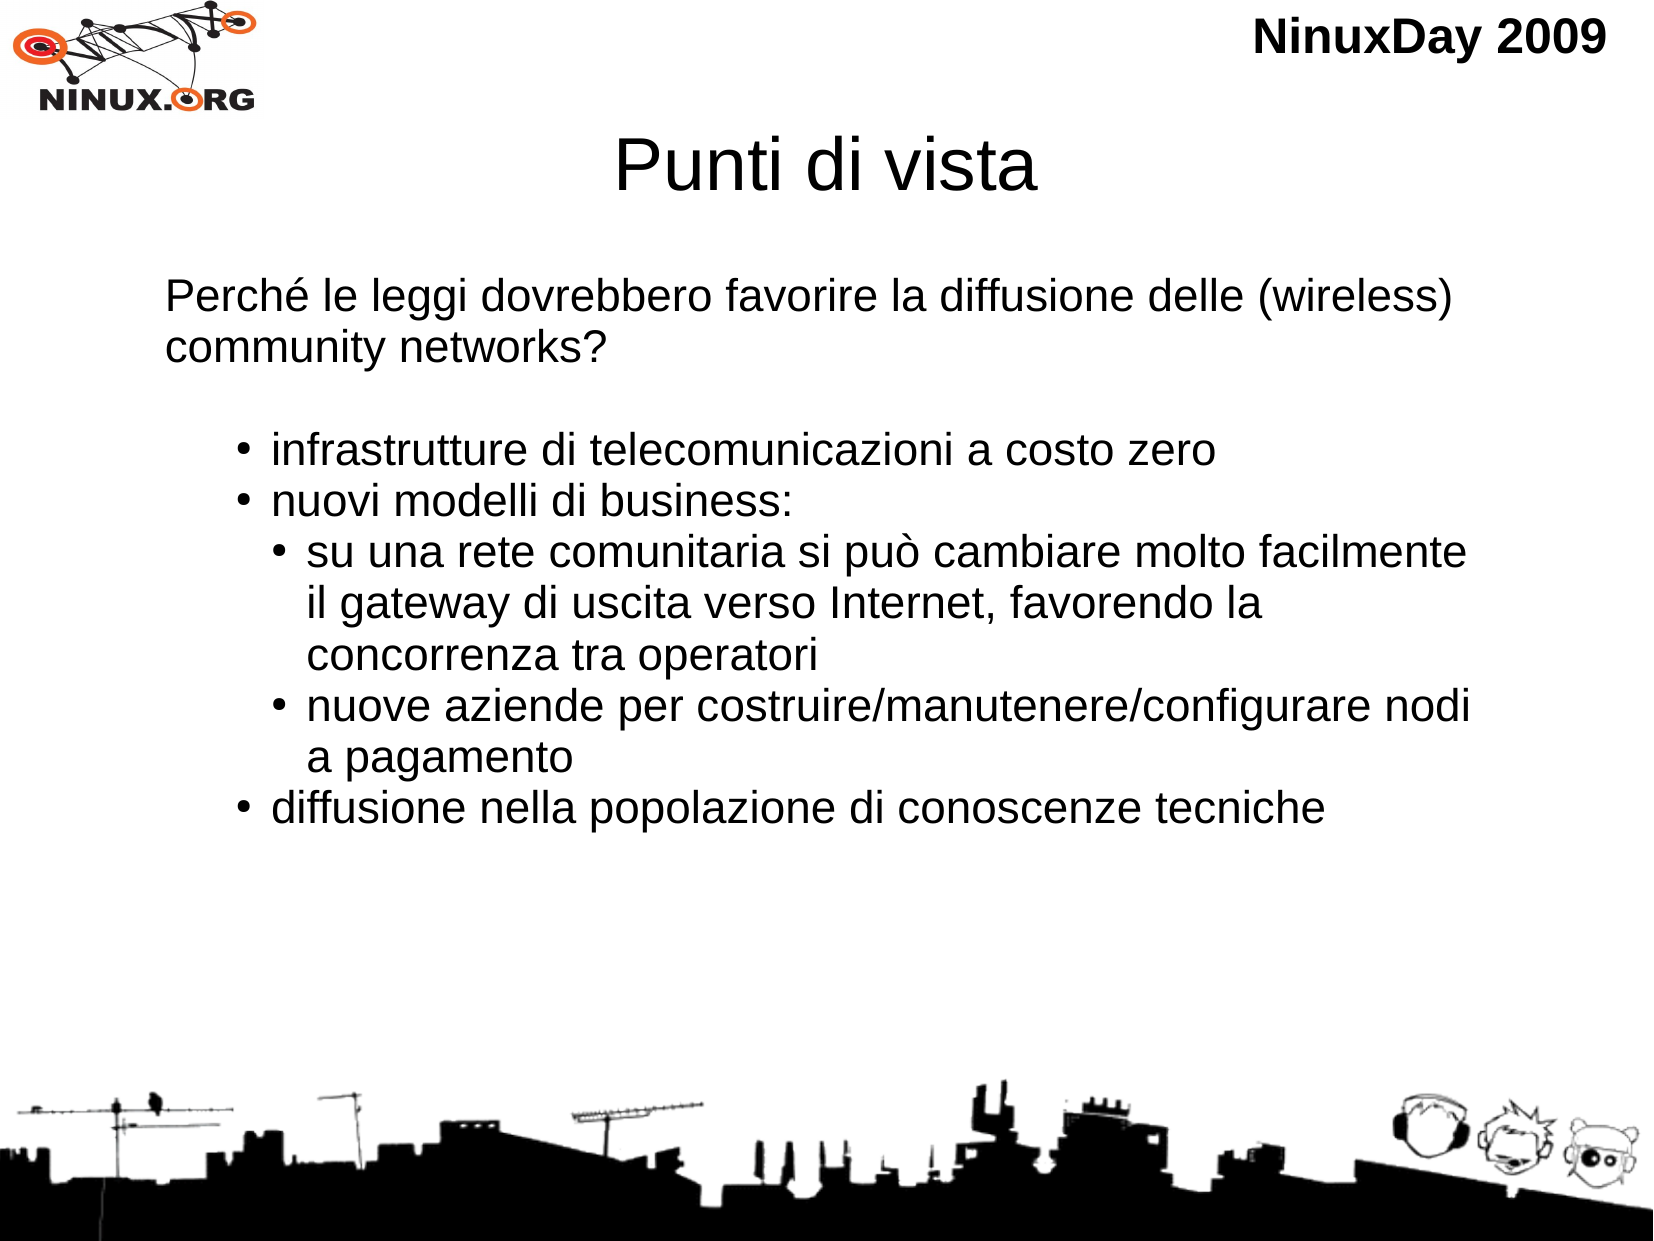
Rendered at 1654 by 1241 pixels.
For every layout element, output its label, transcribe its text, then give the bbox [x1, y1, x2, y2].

picture [0, 1078, 1653, 1241]
text_box Perché le leggi dovrebbero favorire la diffusione delle (wireless) community networks? infrastrutture di telecomunicazioni a costo zero nuovi modelli di business: su una rete comunitaria si può cambiare molto facilmente il gateway di uscita verso Internet, favorendo la concorrenza tra operatori nuove aziende per costruire/manutenere/configurare nodi a pagamento diffusione nella popolazione di conoscenze tecniche [150, 269, 1501, 905]
text_box NinuxDay 2009 [1237, 0, 1650, 80]
picture [0, 0, 264, 119]
title Punti di vista [82, 61, 1571, 269]
